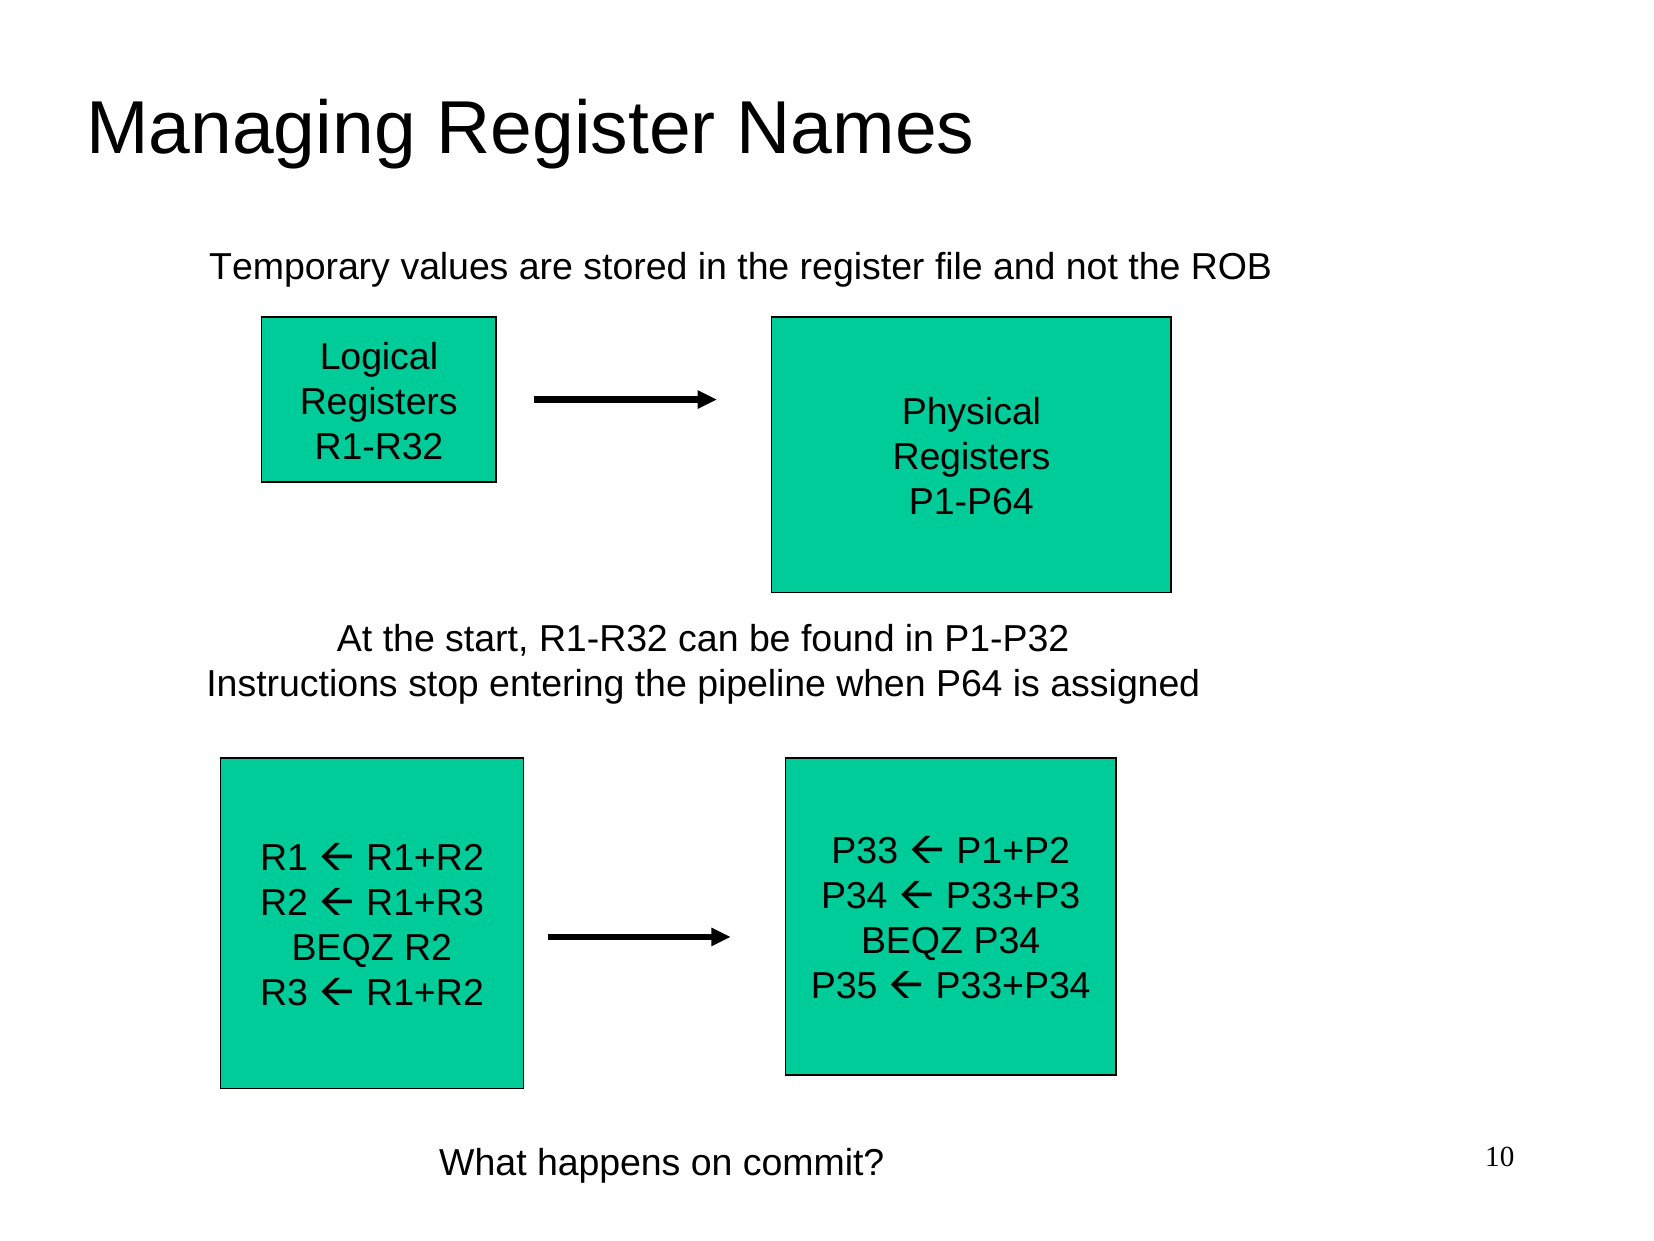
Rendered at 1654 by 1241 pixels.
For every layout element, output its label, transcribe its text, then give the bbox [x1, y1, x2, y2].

text_box Managing Register Names [71, 71, 990, 177]
text_box Logical Registers R1-R32 [261, 316, 497, 483]
text_box P33  P1+P2 P34  P33+P3 BEQZ P34 P35  P33+P34 [785, 757, 1117, 1075]
text_box Physical Registers P1-P64 [771, 316, 1172, 593]
text_box R1  R1+R2 R2  R1+R3 BEQZ R2 R3  R1+R2 [220, 757, 524, 1089]
text_box Temporary values are stored in the register file and not the ROB [194, 234, 1288, 295]
text_box At the start, R1-R32 can be found in P1-P32 Instructions stop entering the pipeline when P64 is assigned [191, 606, 1216, 712]
text_box What happens on commit? [424, 1129, 900, 1191]
text_box <number> [1184, 1129, 1530, 1213]
